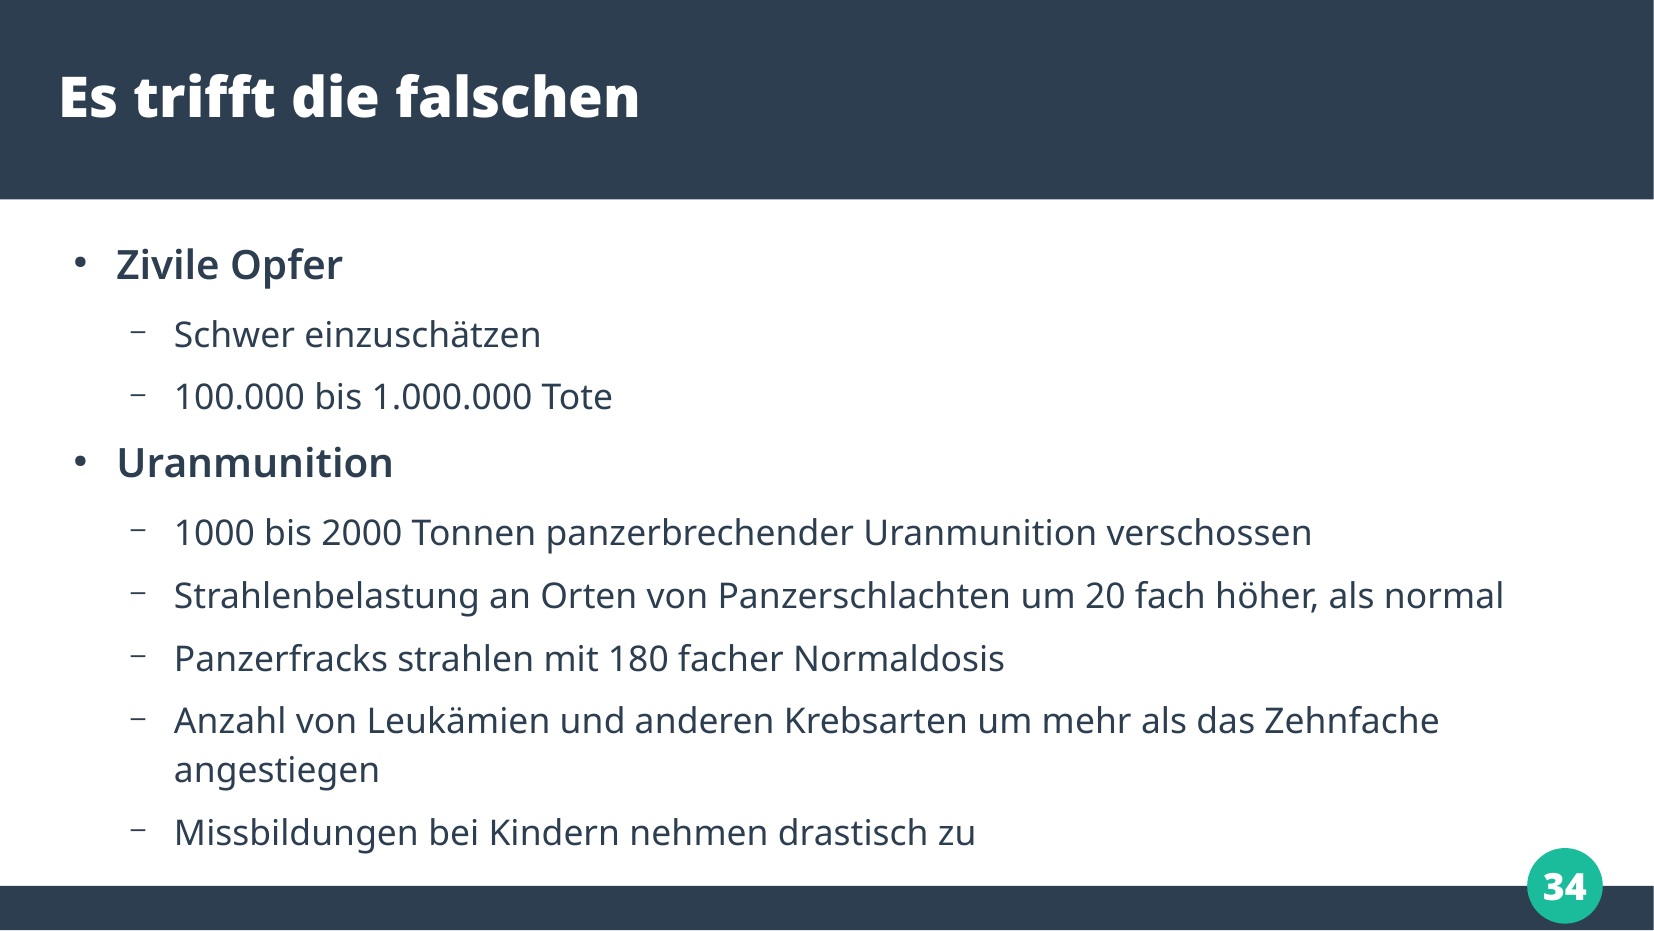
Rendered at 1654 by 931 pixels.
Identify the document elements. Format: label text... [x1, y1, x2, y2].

title Es trifft die falschen [59, 37, 1595, 155]
list Zivile Opfer Schwer einzuschätzen 100.000 bis 1.000.000 Tote Uranmunition 1000 bis 2000 Tonnen panzerbrechender Uranmunition verschossen Strahlenbelastung an Orten von Panzerschlachten um 20 fach höher, als normal Panzerfracks strahlen mit 180 facher Normaldosis Anzahl von Leukämien und anderen Krebsarten um mehr als das Zehnfache angestiegen Missbildungen bei Kindern nehmen drastisch zu [59, 236, 1595, 857]
